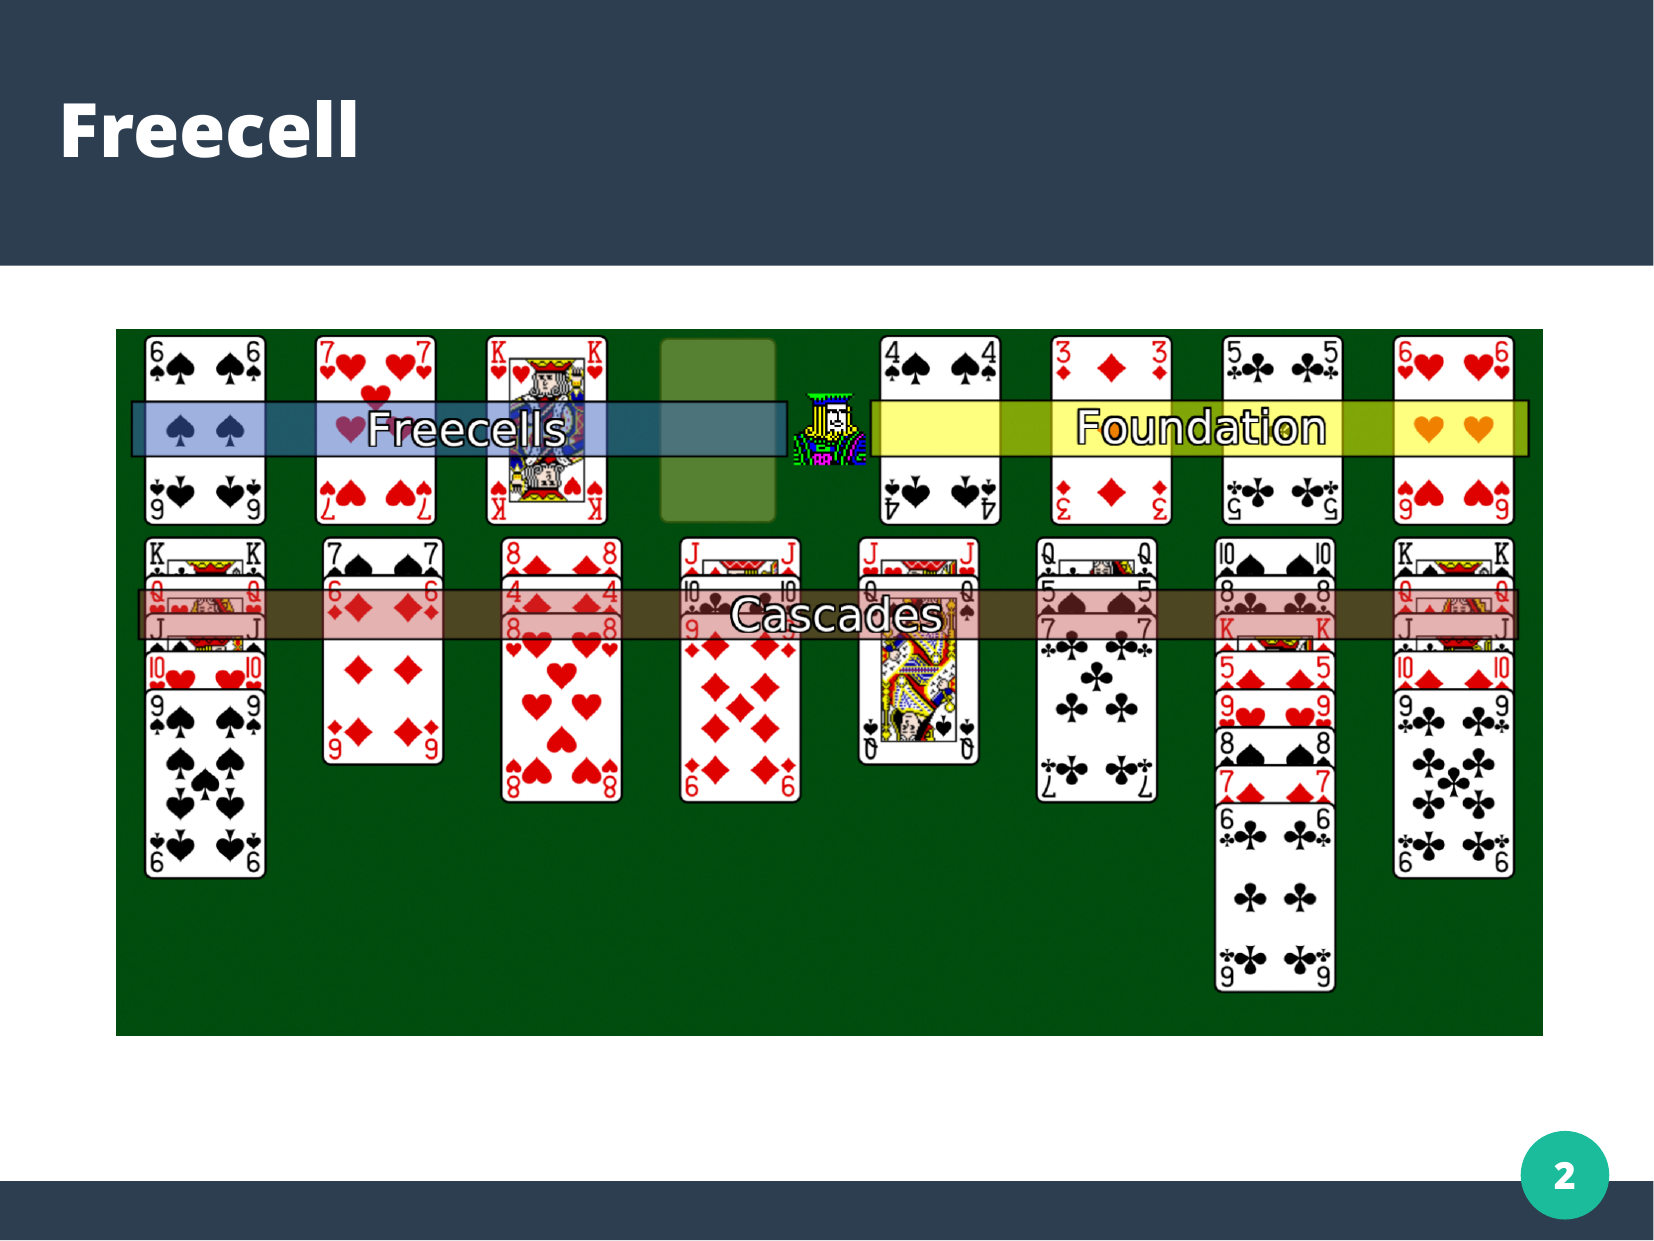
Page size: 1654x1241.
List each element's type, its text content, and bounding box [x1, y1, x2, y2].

picture [116, 329, 1543, 1036]
title Freecell [59, 49, 1595, 207]
